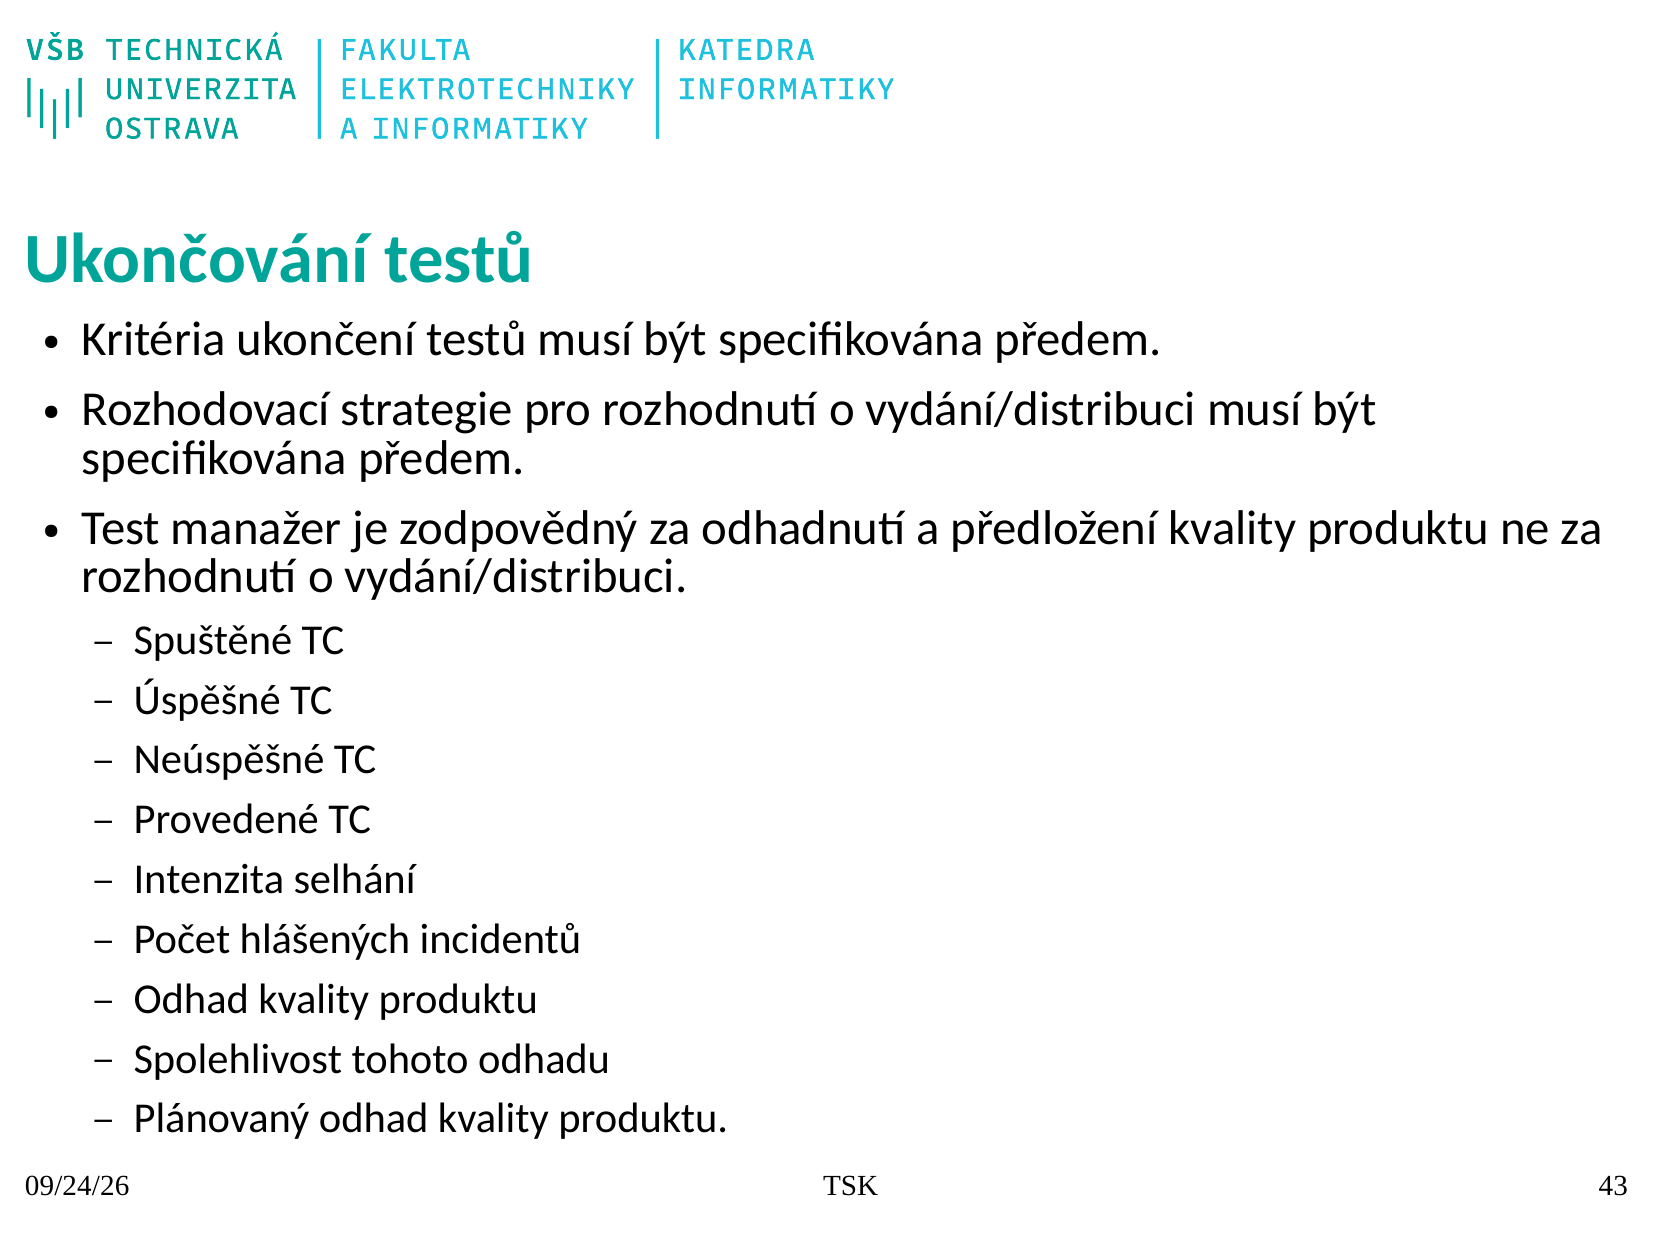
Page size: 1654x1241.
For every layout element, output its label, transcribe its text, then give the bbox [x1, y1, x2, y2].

picture [26, 31, 894, 139]
list Kritéria ukončení testů musí být specifikována předem. Rozhodovací strategie pro rozhodnutí o vydání/distribuci musí být specifikována předem. Test manažer je zodpovědný za odhadnutí a předložení kvality produktu ne za rozhodnutí o vydání/distribuci. Spuštěné TC Úspěšné TC Neúspěšné TC Provedené TC Intenzita selhání Počet hlášených incidentů Odhad kvality produktu Spolehlivost tohoto odhadu Plánovaný odhad kvality produktu. [30, 318, 1629, 1146]
title Ukončování testů [24, 169, 1629, 300]
